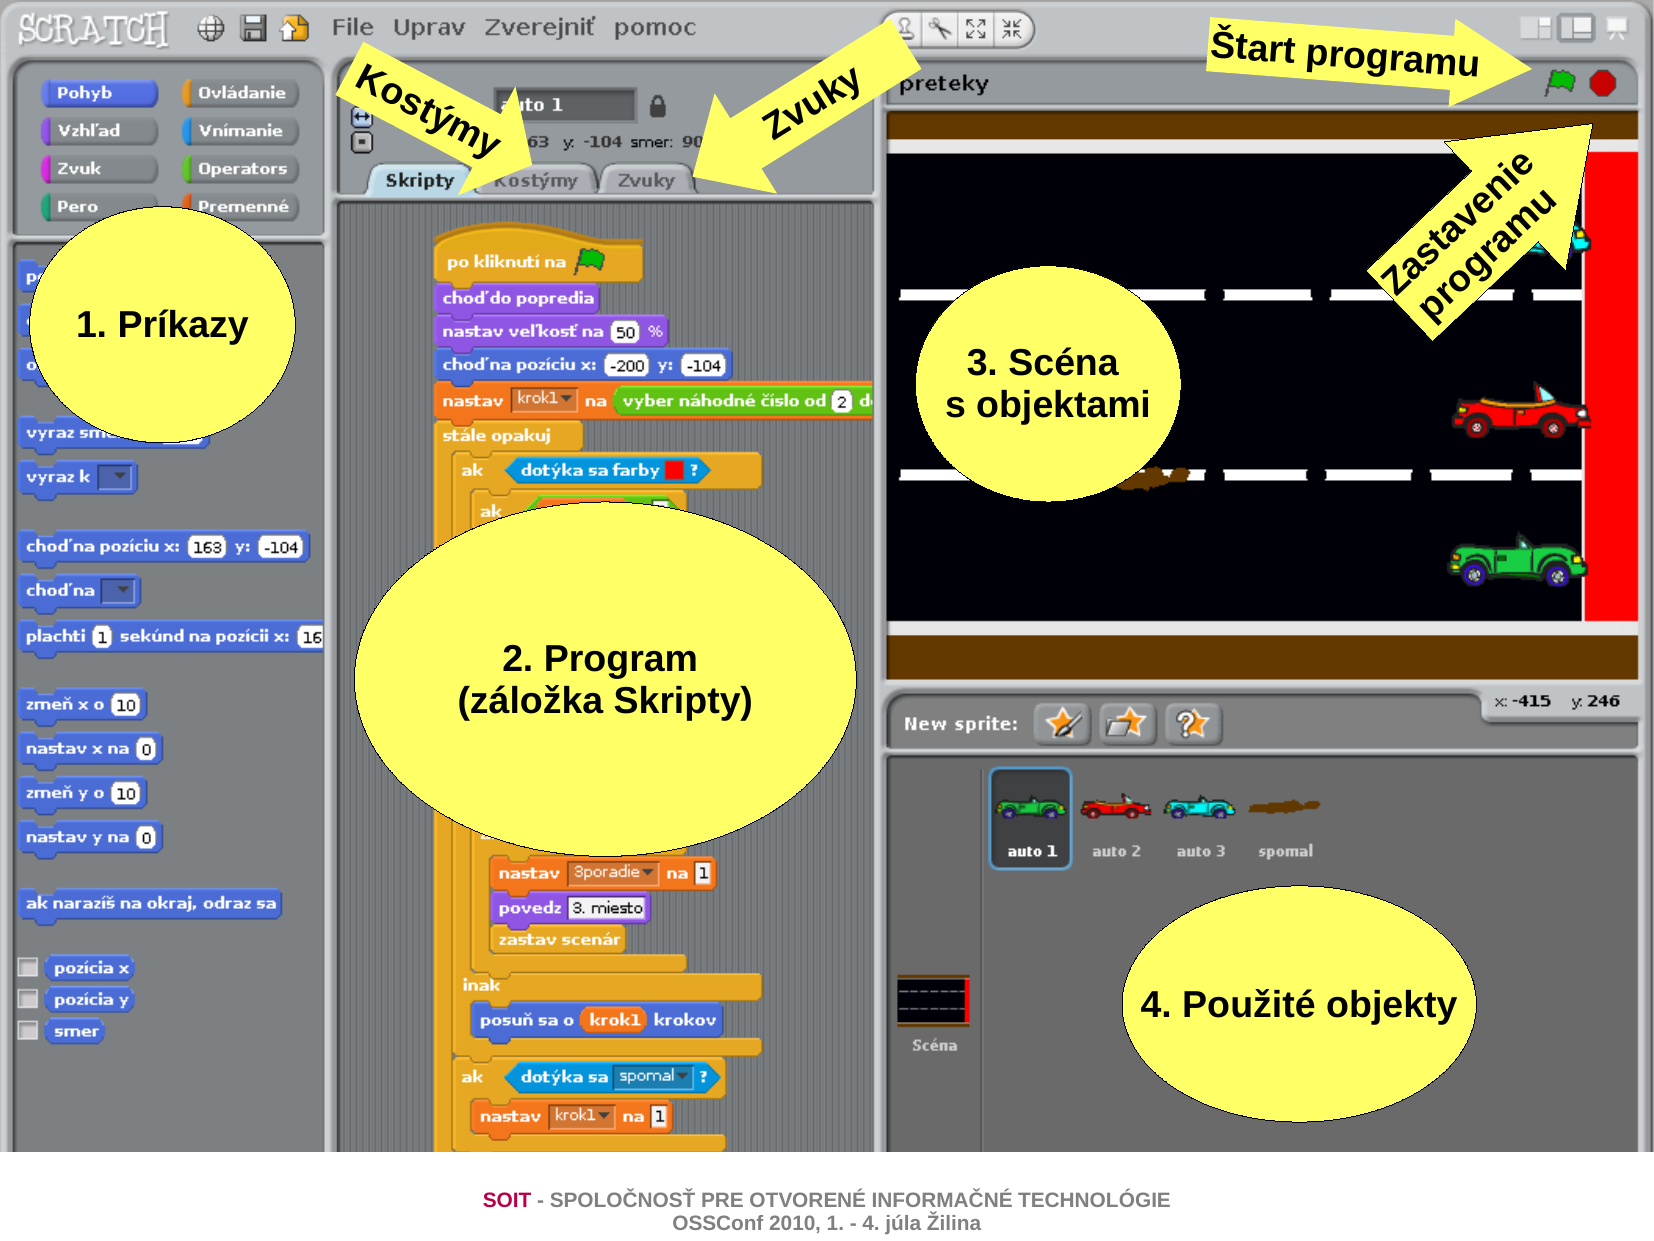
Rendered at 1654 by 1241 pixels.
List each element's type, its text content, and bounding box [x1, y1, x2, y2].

text_box 2. Program (záložka Skripty) [354, 501, 857, 857]
picture [0, 0, 1654, 1152]
text_box Zvuky [692, 18, 922, 194]
text_box 3. Scéna s objektami [915, 265, 1182, 503]
text_box Zastavenie programu [1366, 123, 1593, 342]
text_box 4. Použité objekty [1122, 885, 1477, 1123]
text_box 1. Príkazy [29, 206, 296, 443]
text_box SOIT - SPOLOČNOSŤ PRE OTVORENÉ INFORMAČNÉ TECHNOLÓGIE OSSConf 2010, 1. - 4. júla Žilina [59, 1181, 1595, 1241]
text_box Štart programu [1206, 17, 1533, 108]
text_box Kostýmy [335, 41, 533, 196]
